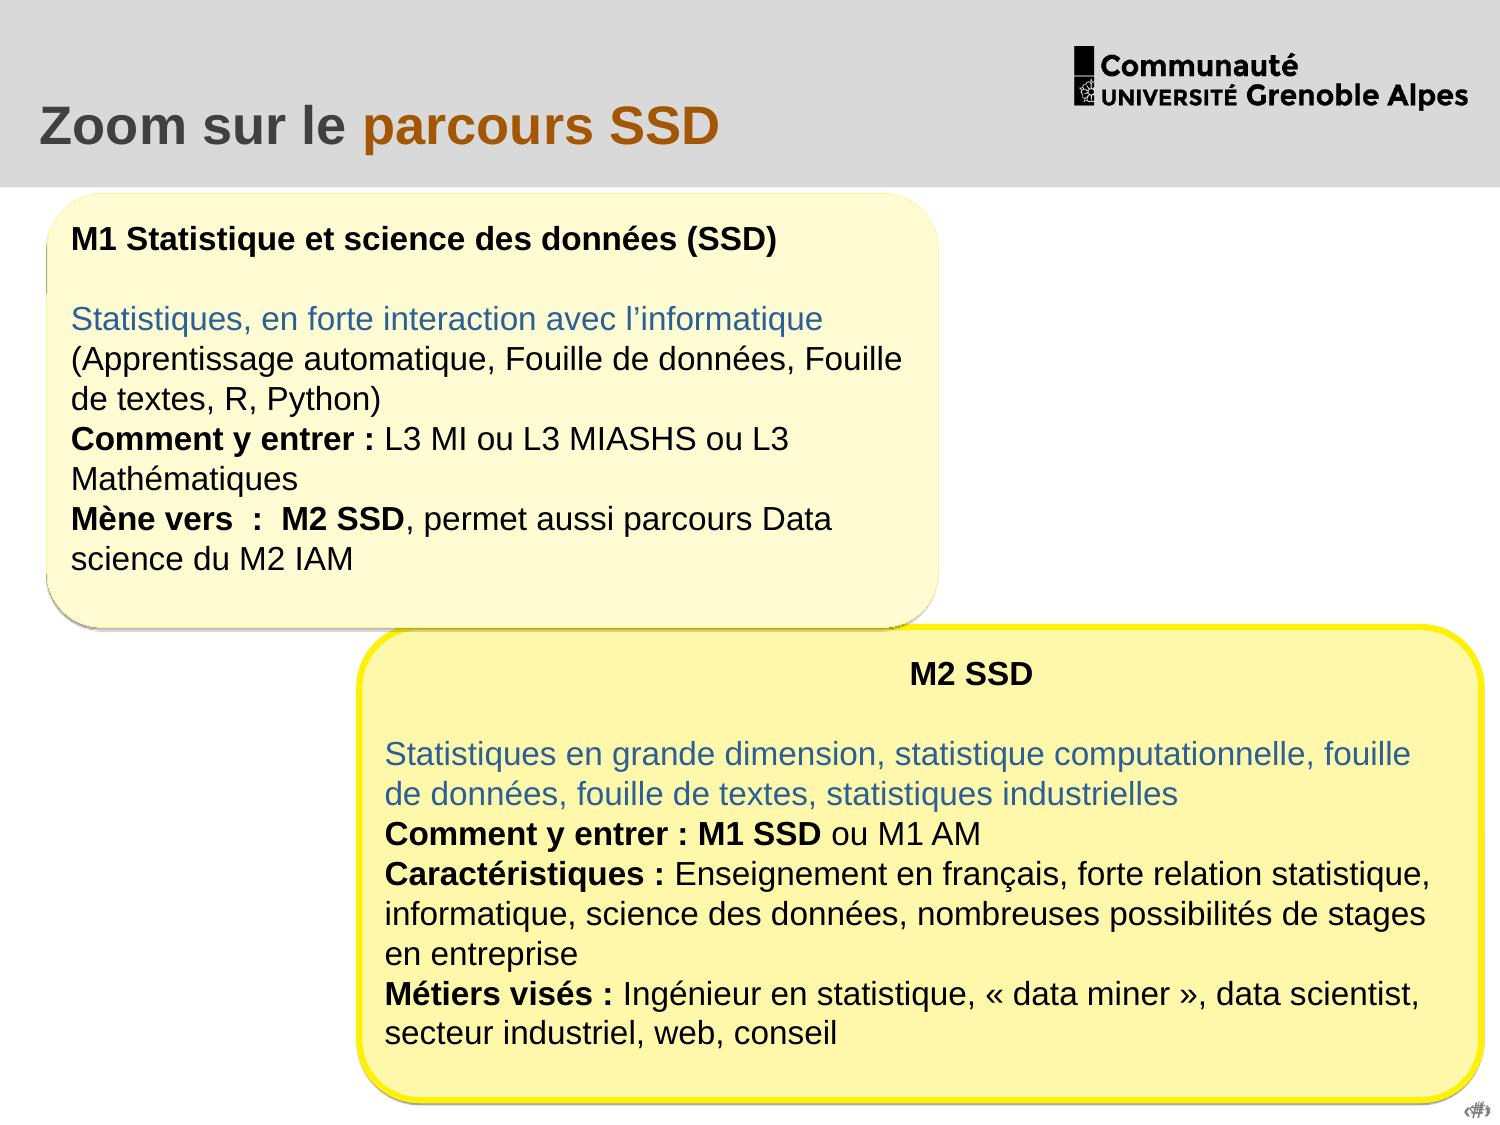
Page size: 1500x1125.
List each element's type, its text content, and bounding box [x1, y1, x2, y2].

picture [1442, 46, 1468, 111]
text_box M1 Statistique et science des données (SSD) Statistiques, en forte interaction avec l’informatique (Apprentissage automatique, Fouille de données, Fouille de textes, R, Python) Comment y entrer : L3 MI ou L3 MIASHS ou L3 Mathématiques Mène vers : M2 SSD, permet aussi parcours Data science du M2 IAM [46, 193, 939, 628]
title Zoom sur le parcours SSD [32, 24, 1442, 164]
text_box M2 SSD Statistiques en grande dimension, statistique computationnelle, fouille de données, fouille de textes, statistiques industrielles Comment y entrer : M1 SSD ou M1 AM Caractéristiques : Enseignement en français, forte relation statistique, informatique, science des données, nombreuses possibilités de stages en entreprise Métiers visés : Ingénieur en statistique, « data miner », data scientist, secteur industriel, web, conseil [359, 627, 1482, 1101]
